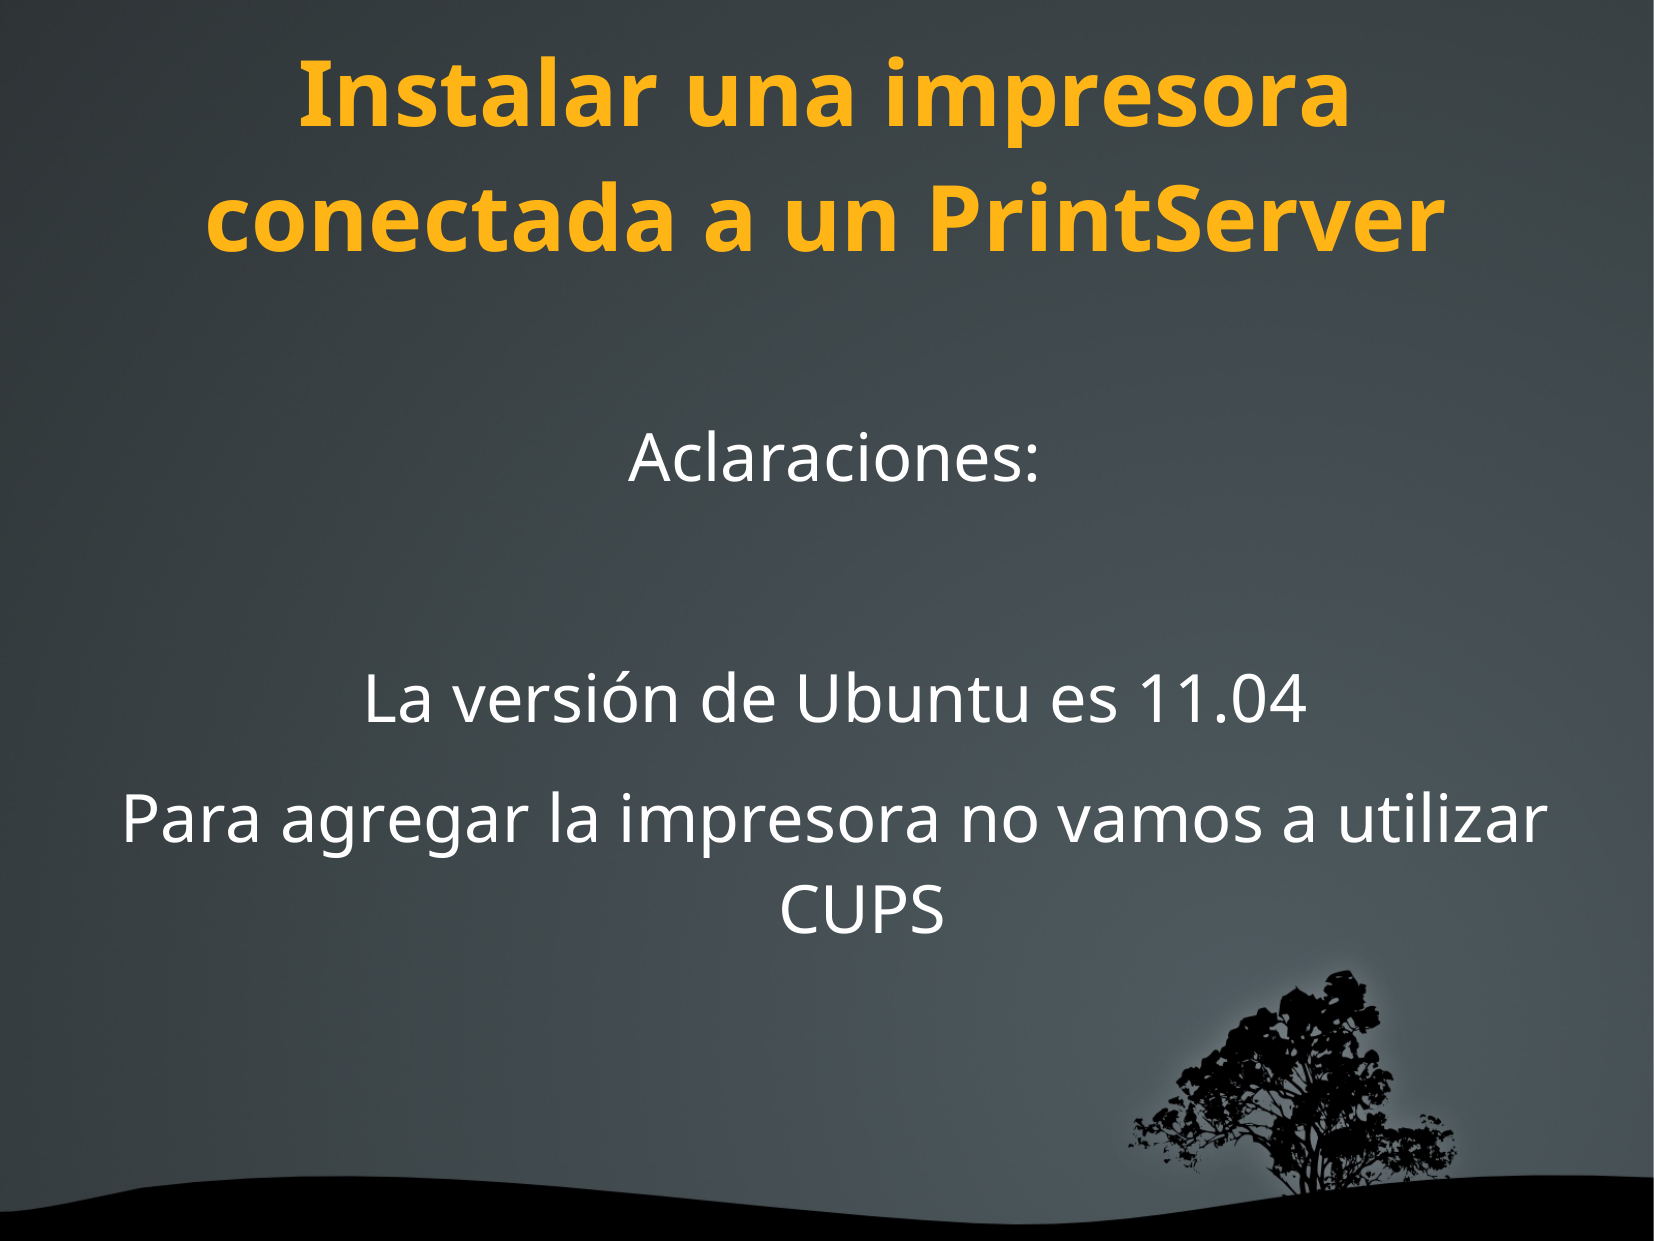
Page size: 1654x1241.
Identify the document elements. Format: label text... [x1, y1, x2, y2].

title Instalar una impresora conectada a un PrintServer [82, 49, 1571, 257]
picture [0, 0, 1654, 1241]
list Aclaraciones: La versión de Ubuntu es 11.04 Para agregar la impresora no vamos a utilizar CUPS [82, 290, 1571, 1109]
